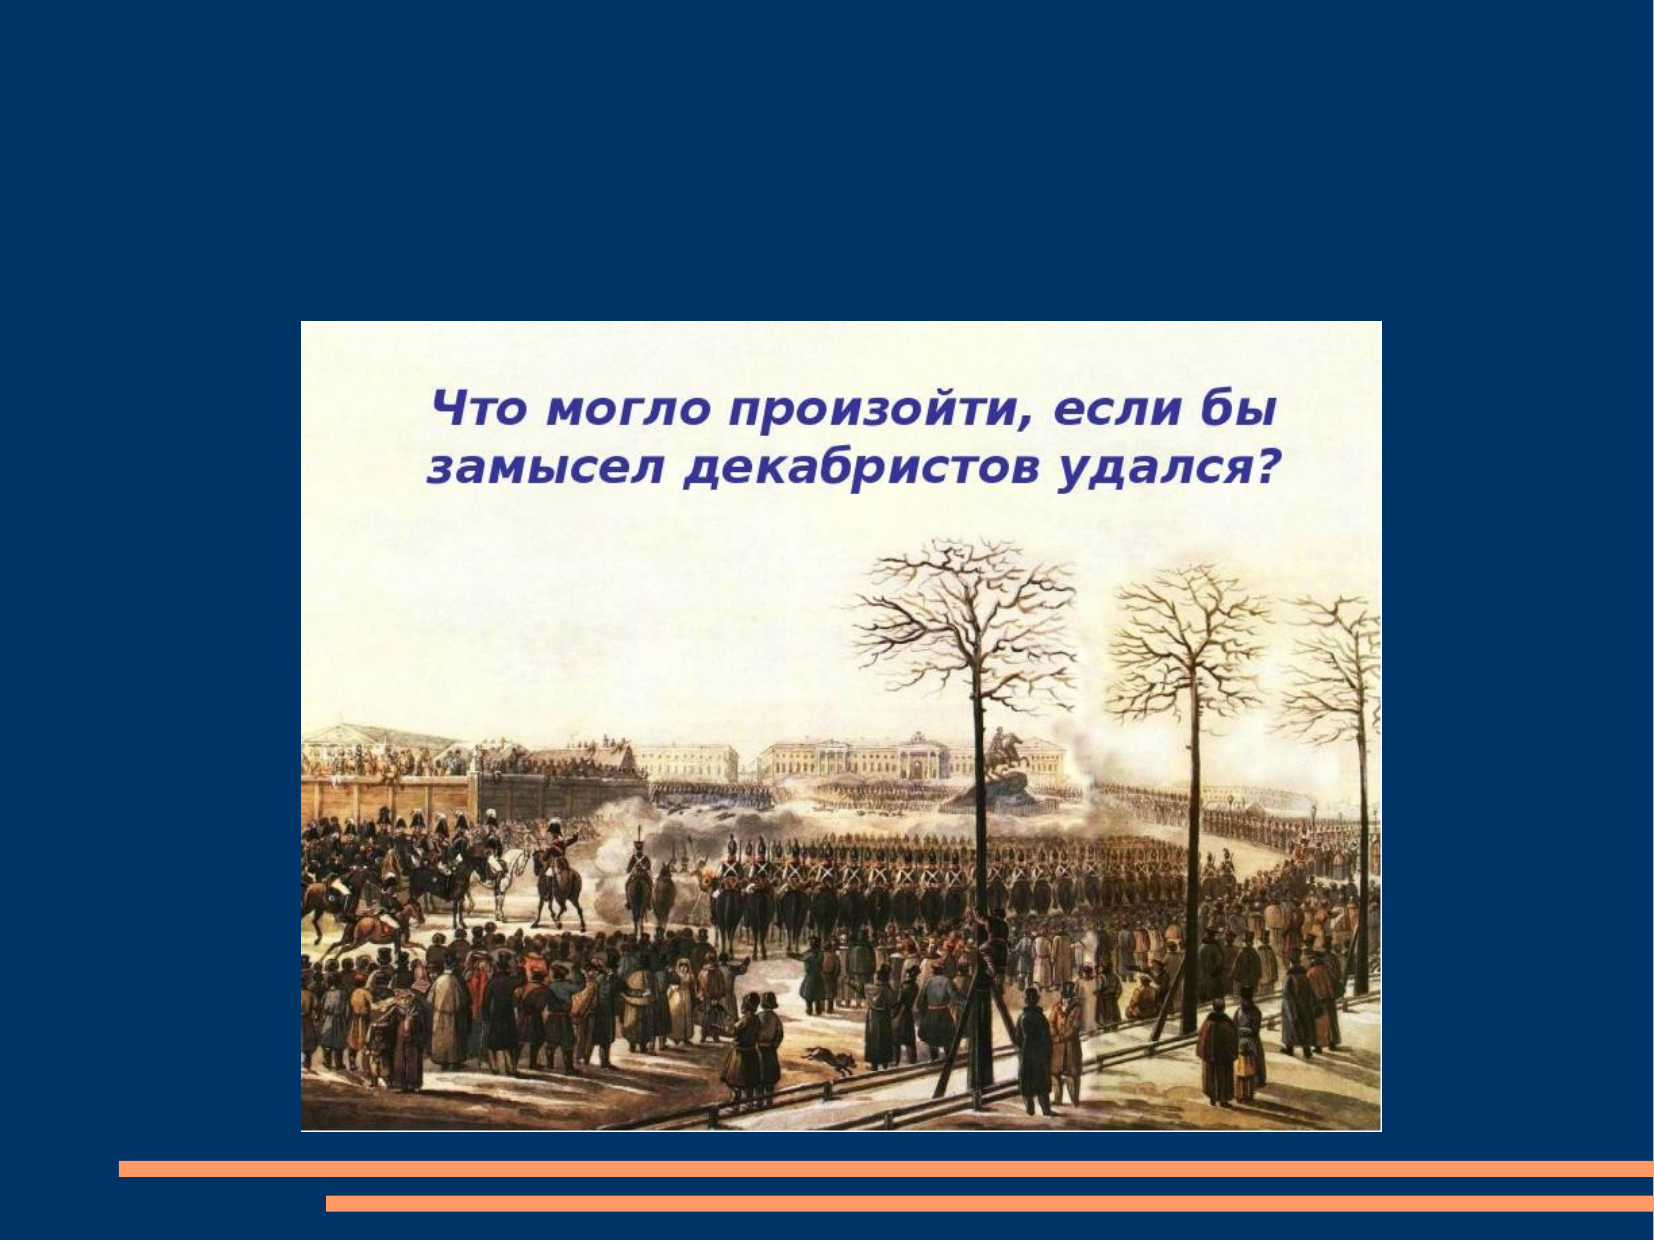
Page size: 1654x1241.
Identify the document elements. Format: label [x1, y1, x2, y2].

picture [301, 321, 1382, 1132]
